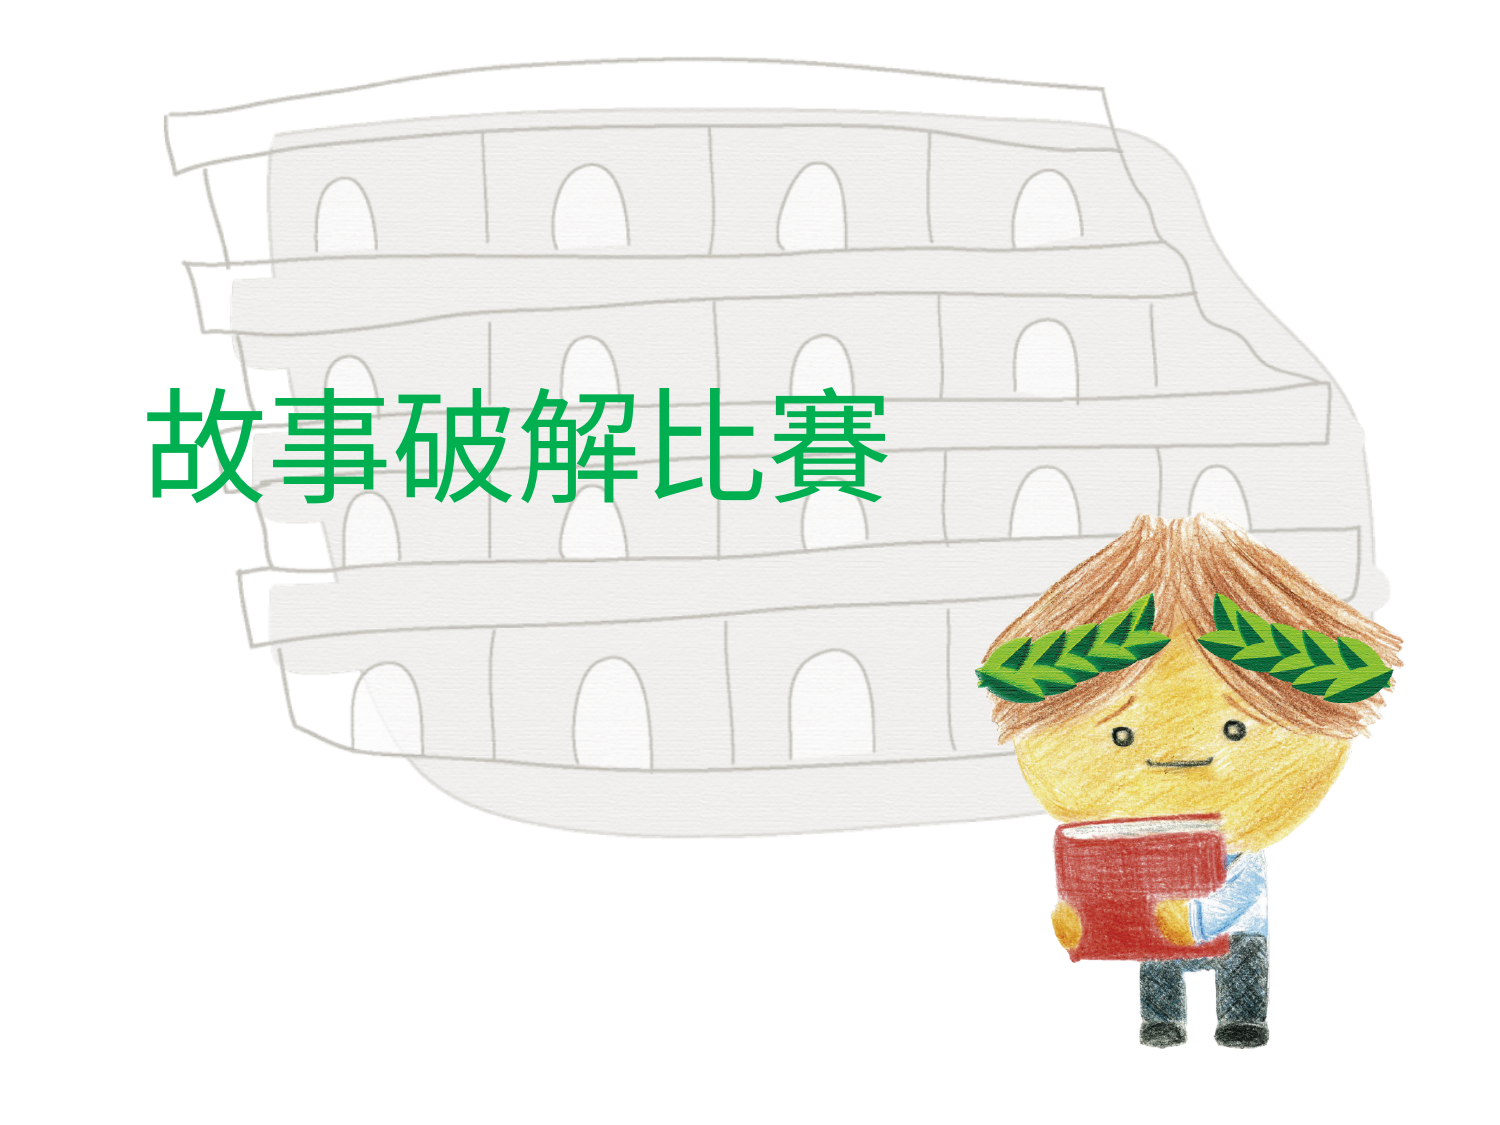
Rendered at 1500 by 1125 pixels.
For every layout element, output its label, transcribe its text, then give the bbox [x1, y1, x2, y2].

text_box 故事破解比賽 [127, 361, 908, 527]
picture [41, 30, 1419, 1079]
